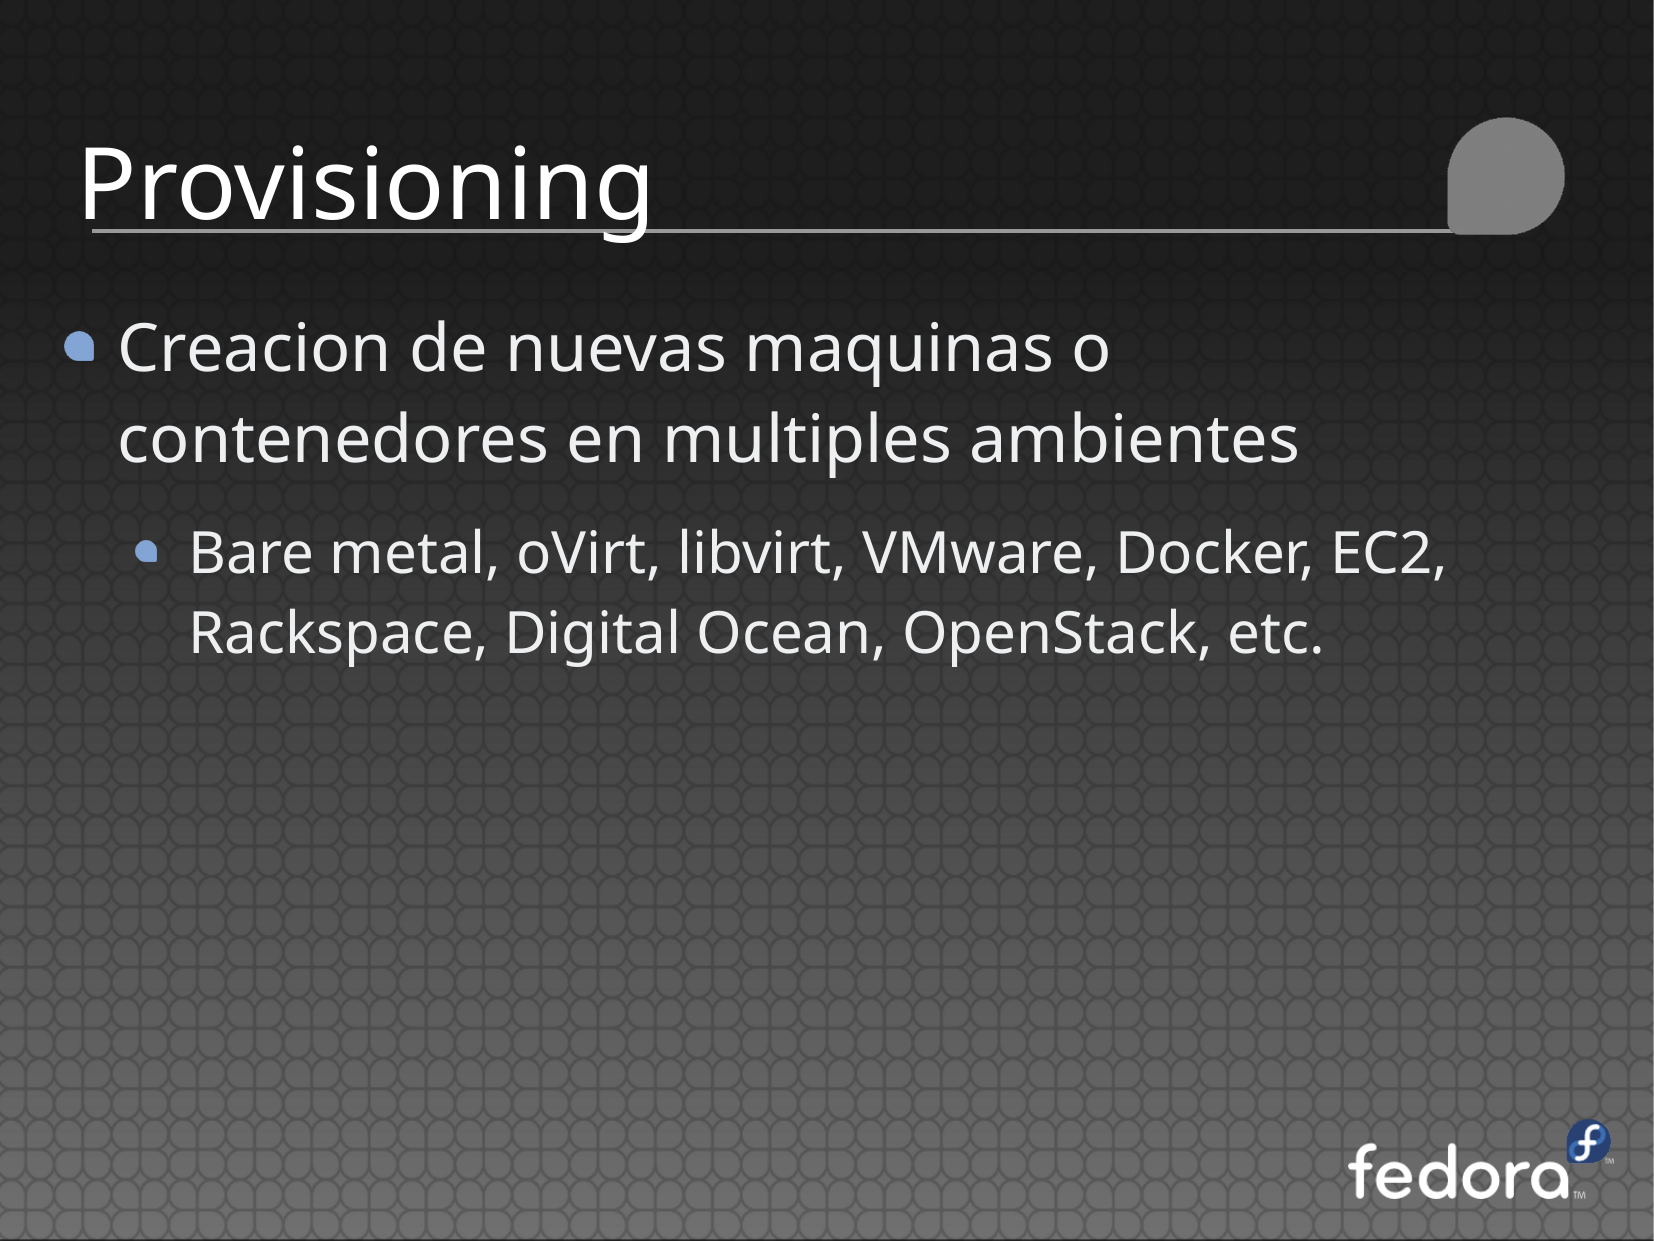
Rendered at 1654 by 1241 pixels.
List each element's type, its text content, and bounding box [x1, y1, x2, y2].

list Creacion de nuevas maquinas o contenedores en multiples ambientes Bare metal, oVirt, libvirt, VMware, Docker, EC2, Rackspace, Digital Ocean, OpenStack, etc. [46, 300, 1536, 1105]
title Provisioning [76, 112, 1566, 249]
picture [0, 0, 1654, 1241]
